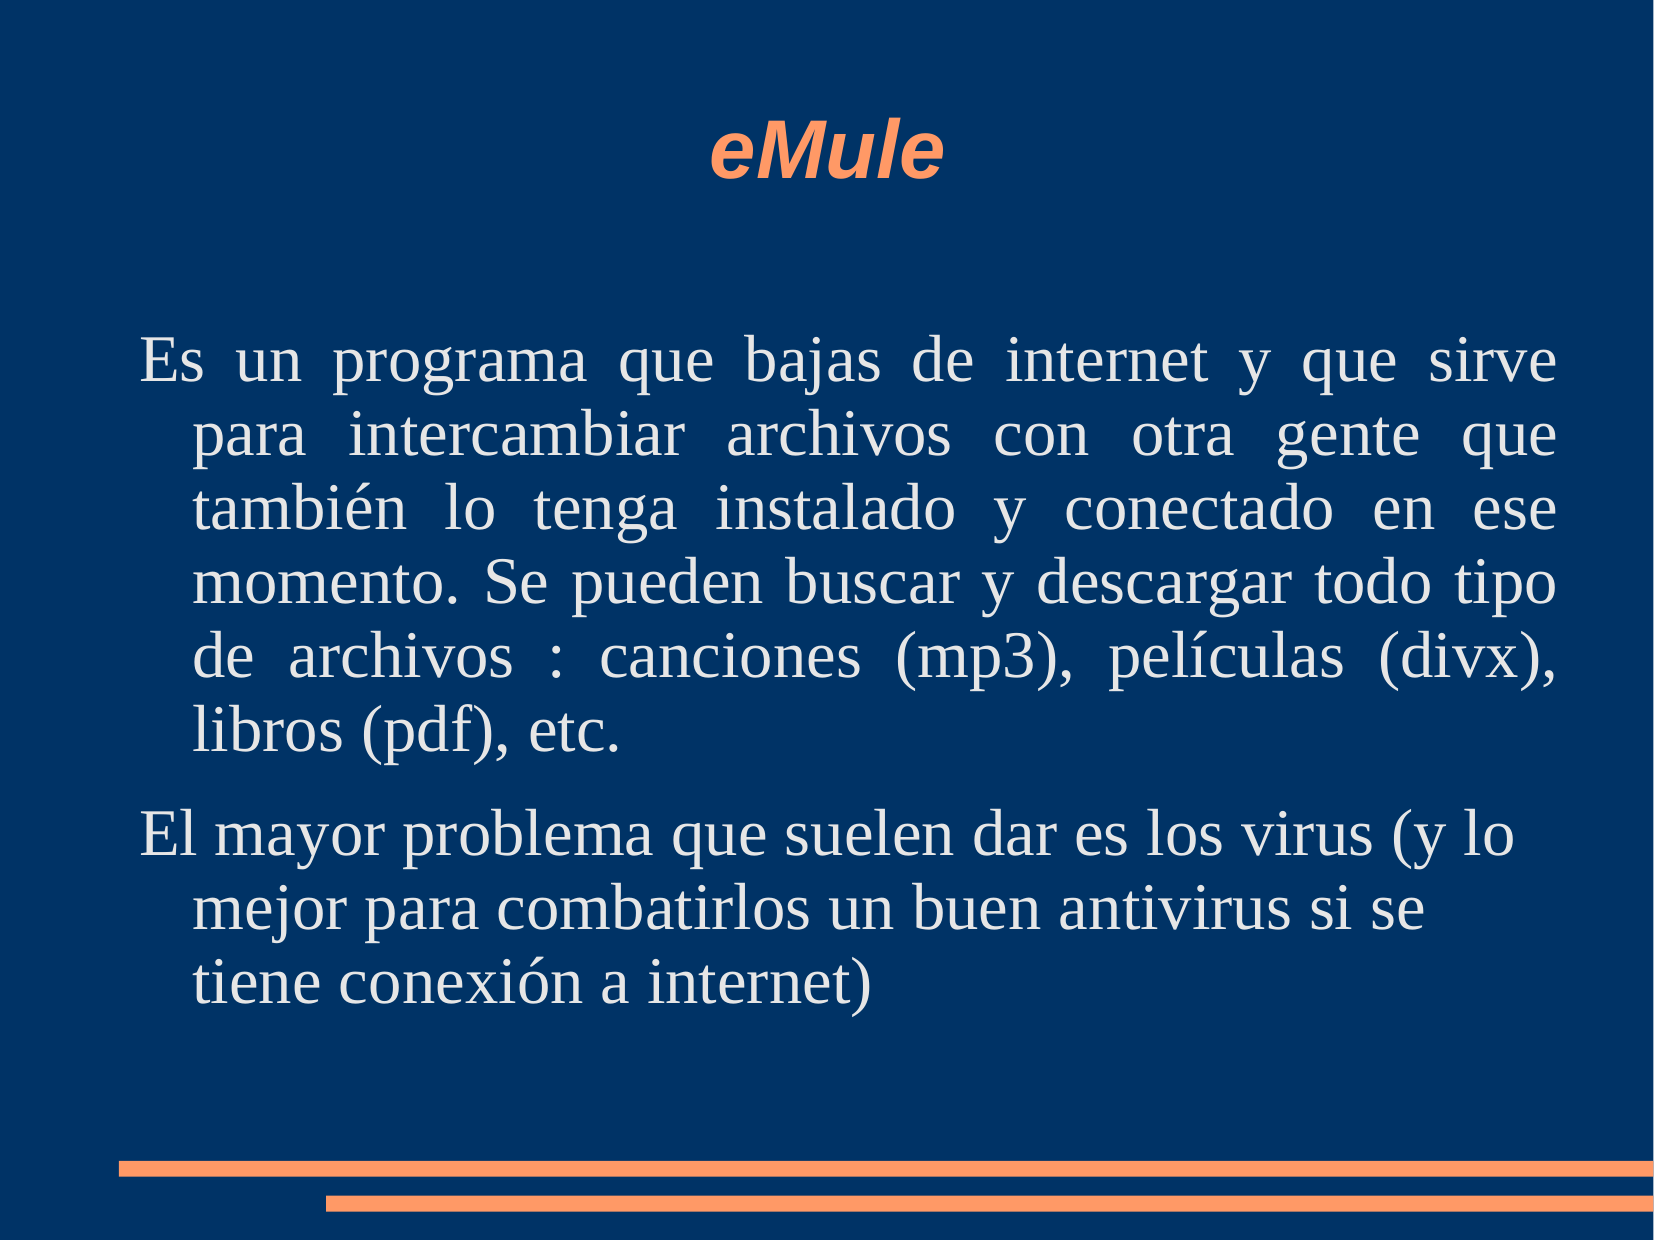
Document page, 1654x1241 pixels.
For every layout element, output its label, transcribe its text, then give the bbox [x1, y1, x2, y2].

title eMule [121, 46, 1534, 254]
list Es un programa que bajas de internet y que sirve para intercambiar archivos con otra gente que también lo tenga instalado y conectado en ese momento. Se pueden buscar y descargar todo tipo de archivos : canciones (mp3), películas (divx), libros (pdf), etc. El mayor problema que suelen dar es los virus (y lo mejor para combatirlos un buen antivirus si se tiene conexión a internet) [121, 322, 1561, 1132]
